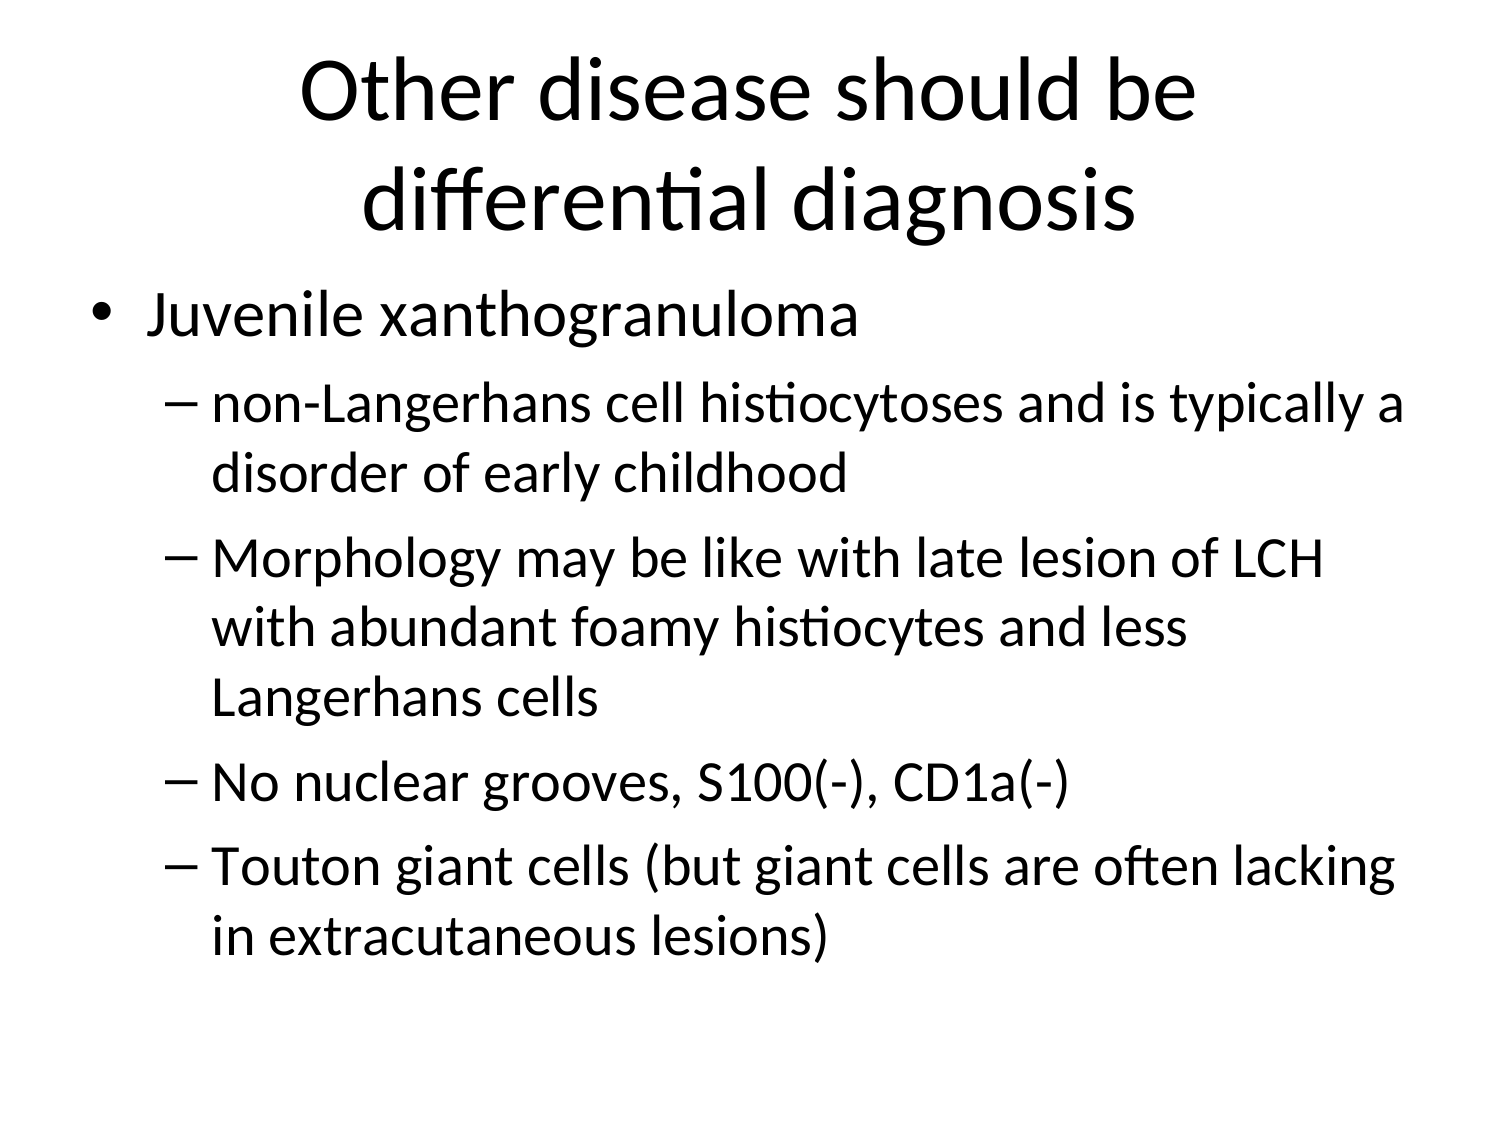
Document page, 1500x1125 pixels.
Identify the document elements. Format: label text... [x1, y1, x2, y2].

list Juvenile xanthogranuloma non-Langerhans cell histiocytoses and is typically a disorder of early childhood Morphology may be like with late lesion of LCH with abundant foamy histiocytes and less Langerhans cells No nuclear grooves, S100(-), CD1a(-) Touton giant cells (but giant cells are often lacking in extracutaneous lesions) [75, 262, 1426, 1005]
title Other disease should be differential diagnosis [75, 45, 1426, 233]
